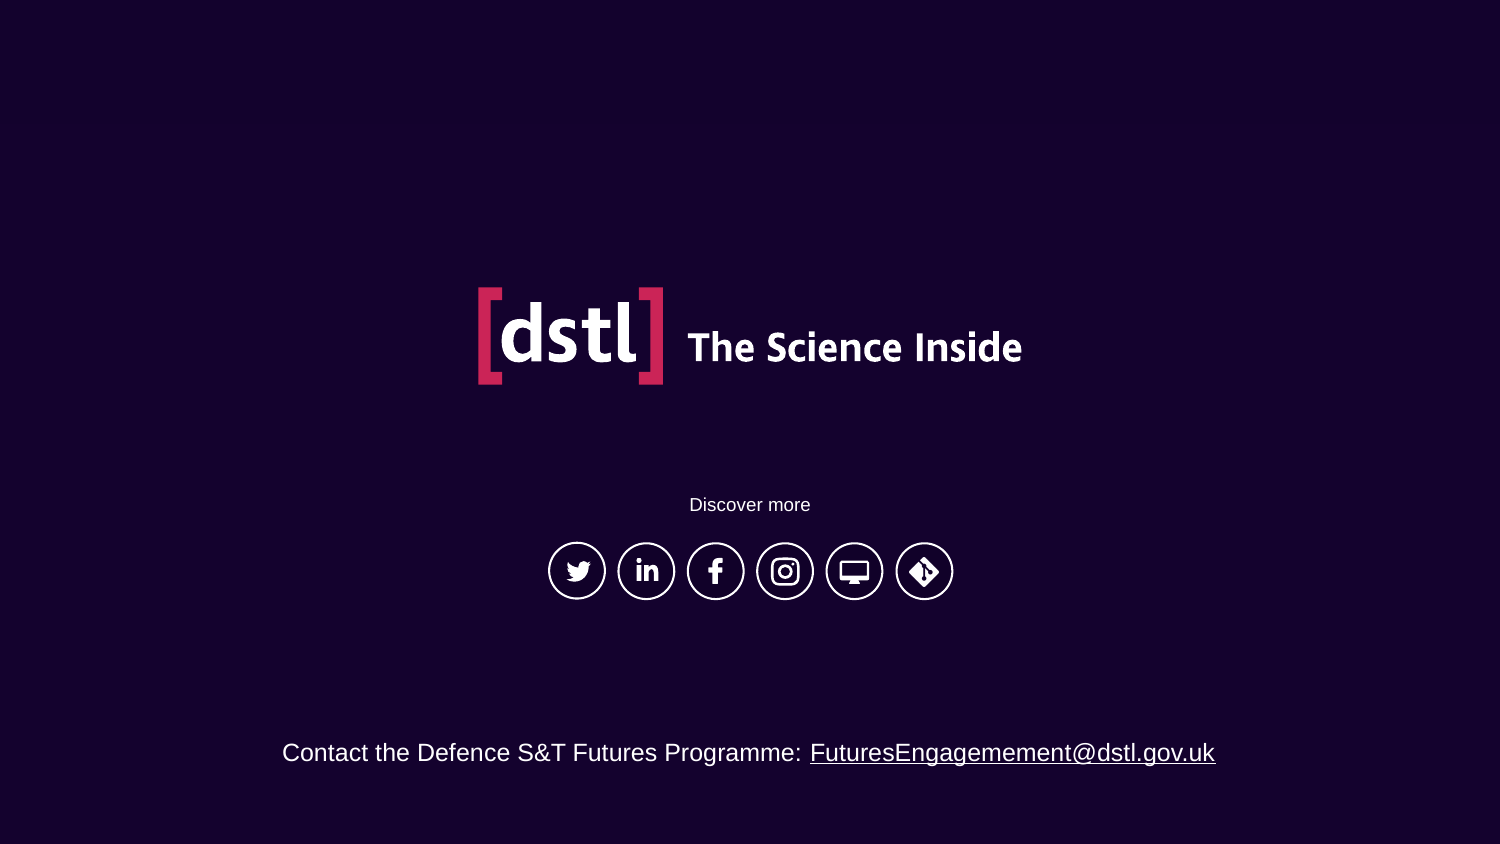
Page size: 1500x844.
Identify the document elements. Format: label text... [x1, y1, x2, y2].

text_box Contact the Defence S&T Futures Programme: FuturesEngagemement@dstl.gov.uk [0, 728, 1500, 835]
